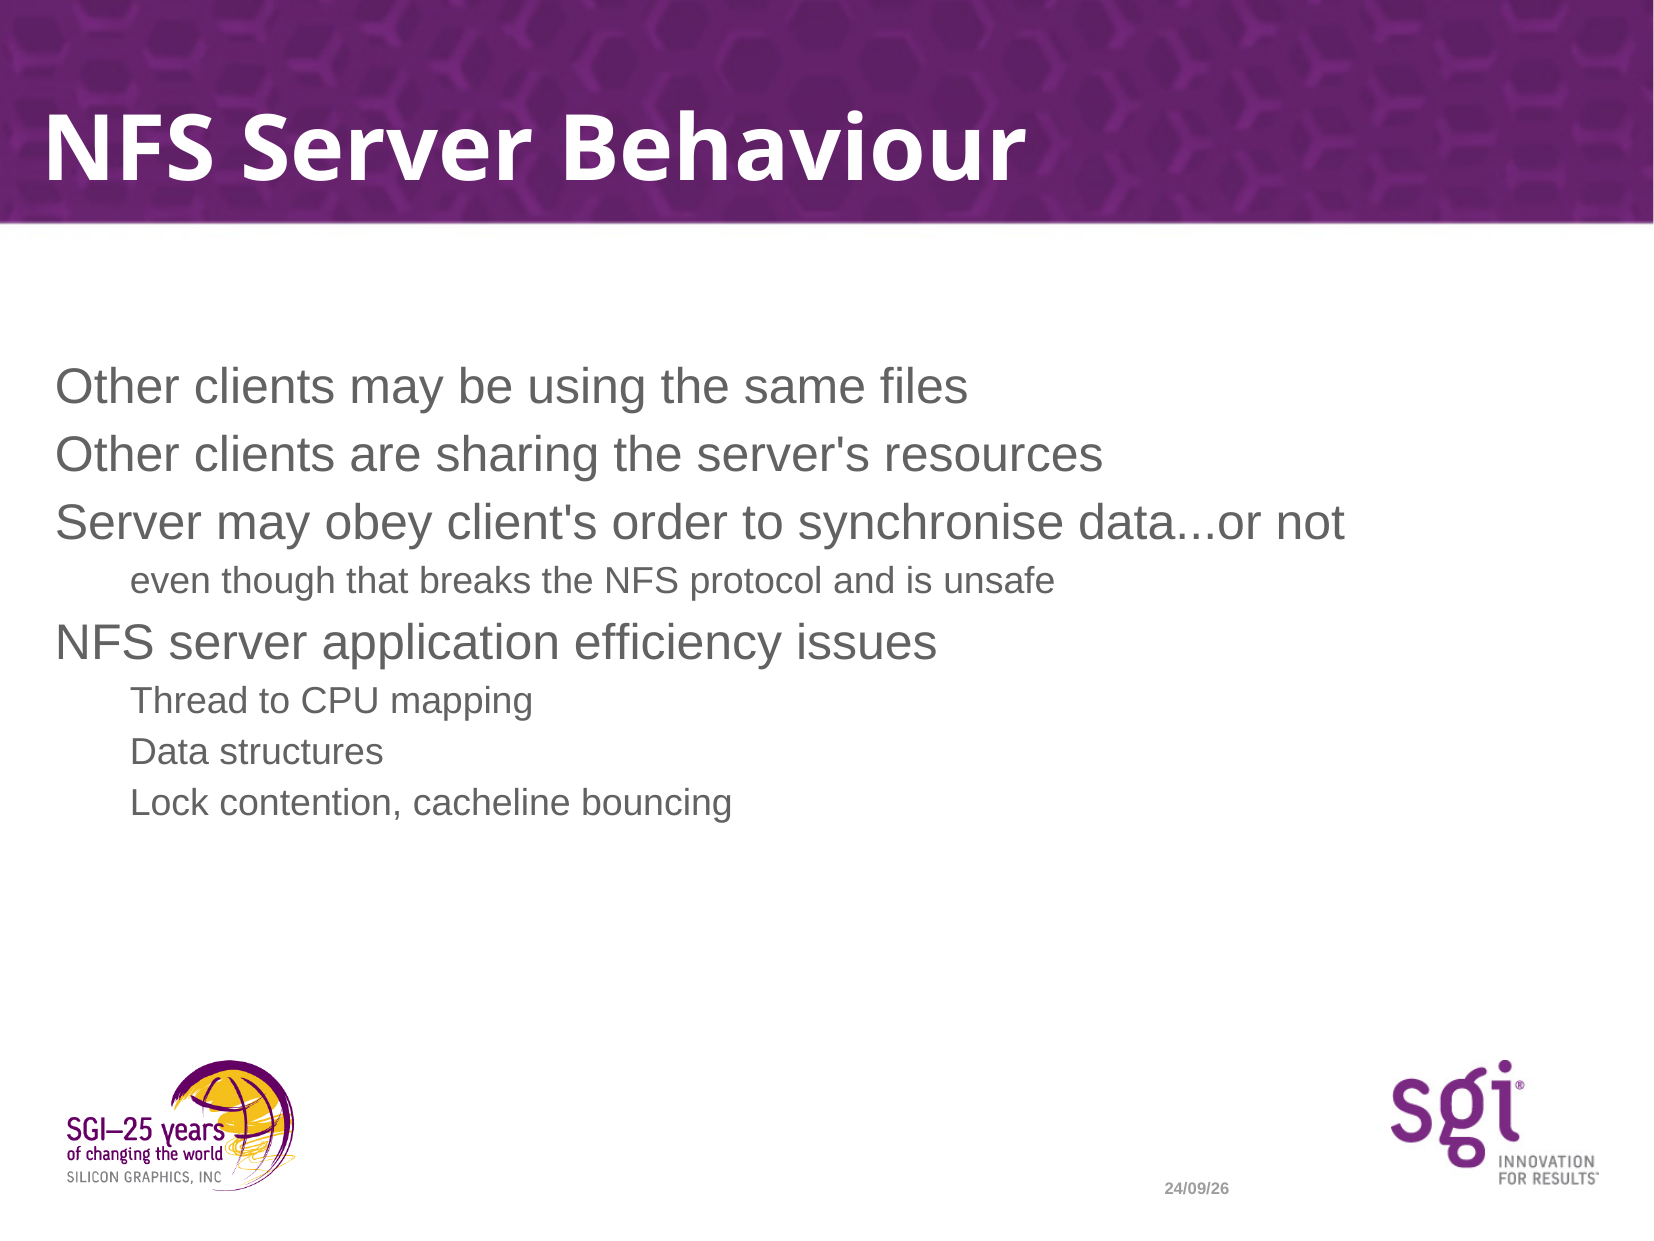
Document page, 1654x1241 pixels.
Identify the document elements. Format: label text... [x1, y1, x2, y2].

list Other clients may be using the same files Other clients are sharing the server's resources Server may obey client's order to synchronise data...or not even though that breaks the NFS protocol and is unsafe NFS server application efficiency issues Thread to CPU mapping Data structures Lock contention, cacheline bouncing [55, 358, 1461, 937]
picture [0, 0, 1654, 1194]
title NFS Server Behaviour [41, 48, 1447, 241]
